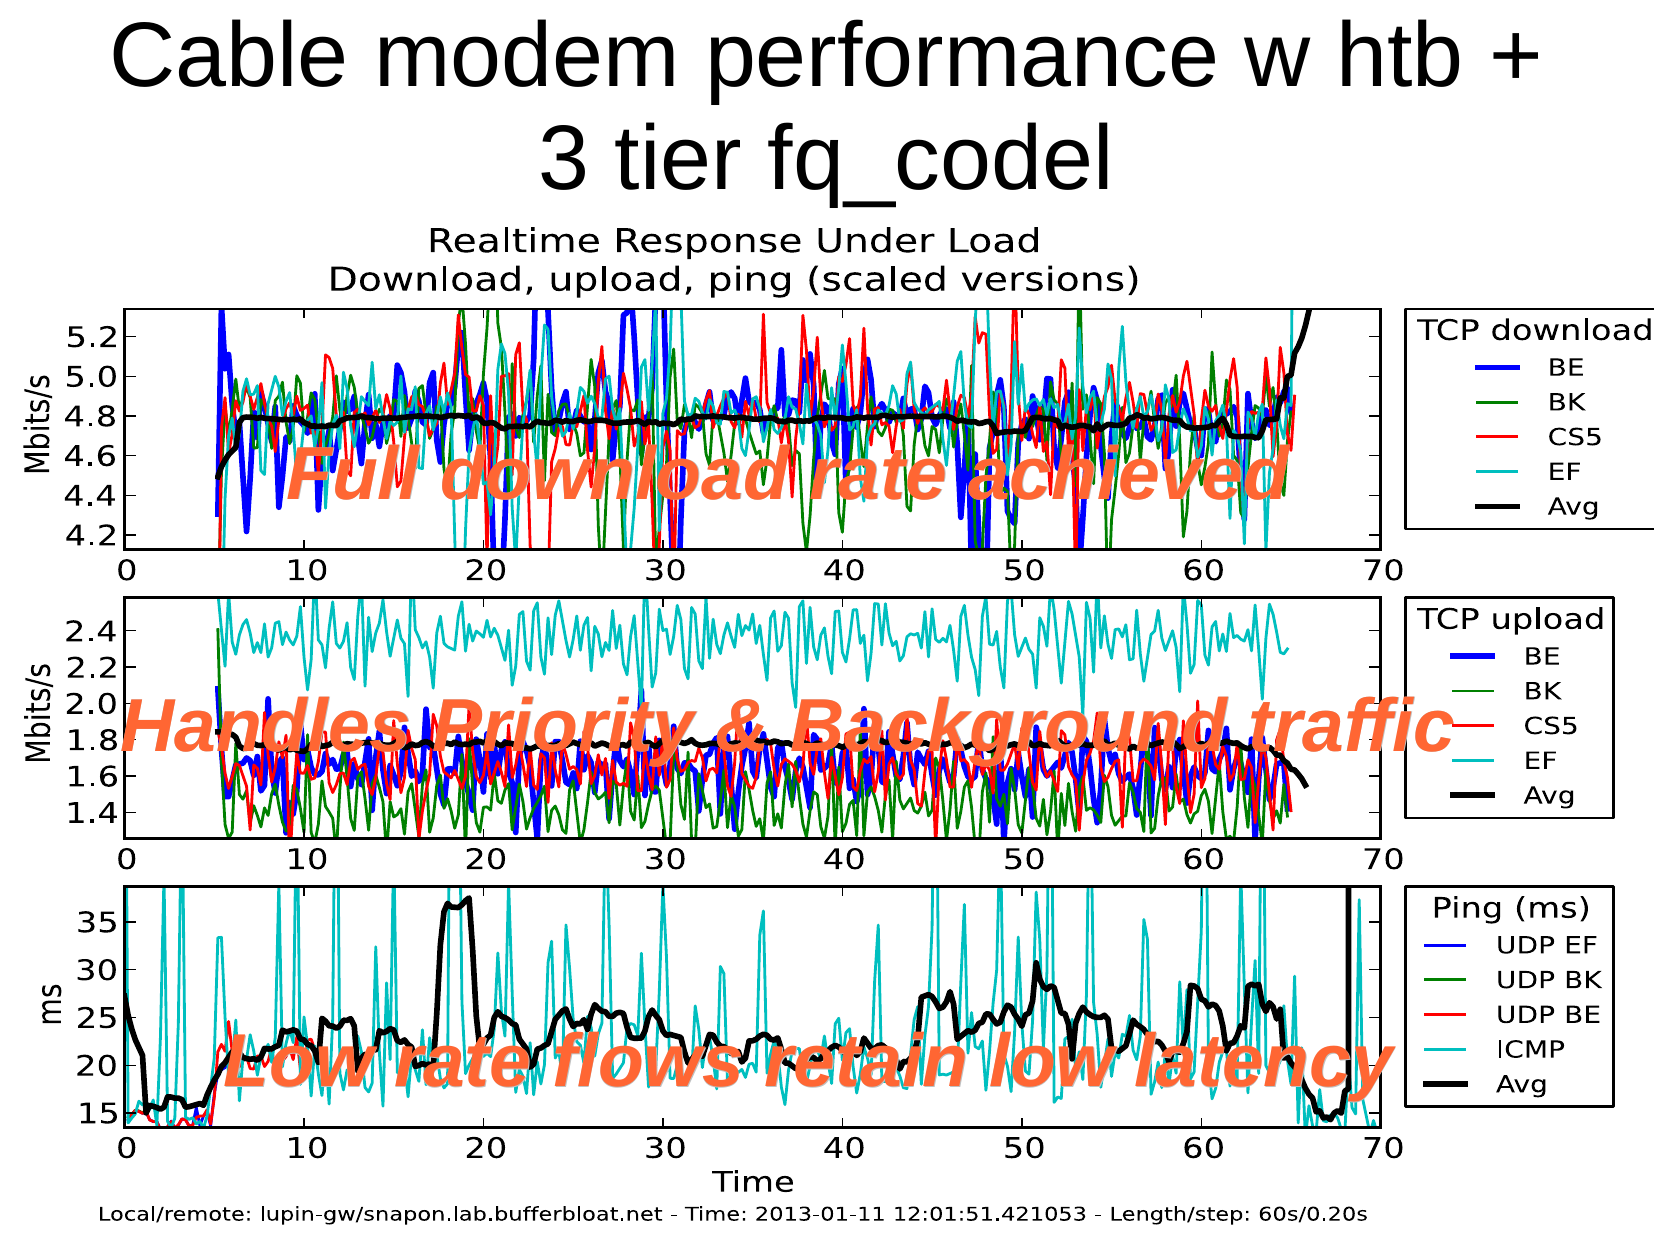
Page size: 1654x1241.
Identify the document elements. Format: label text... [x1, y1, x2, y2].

picture [0, 210, 1654, 1241]
title Cable modem performance w htb + 3 tier fq_codel [82, 2, 1571, 211]
